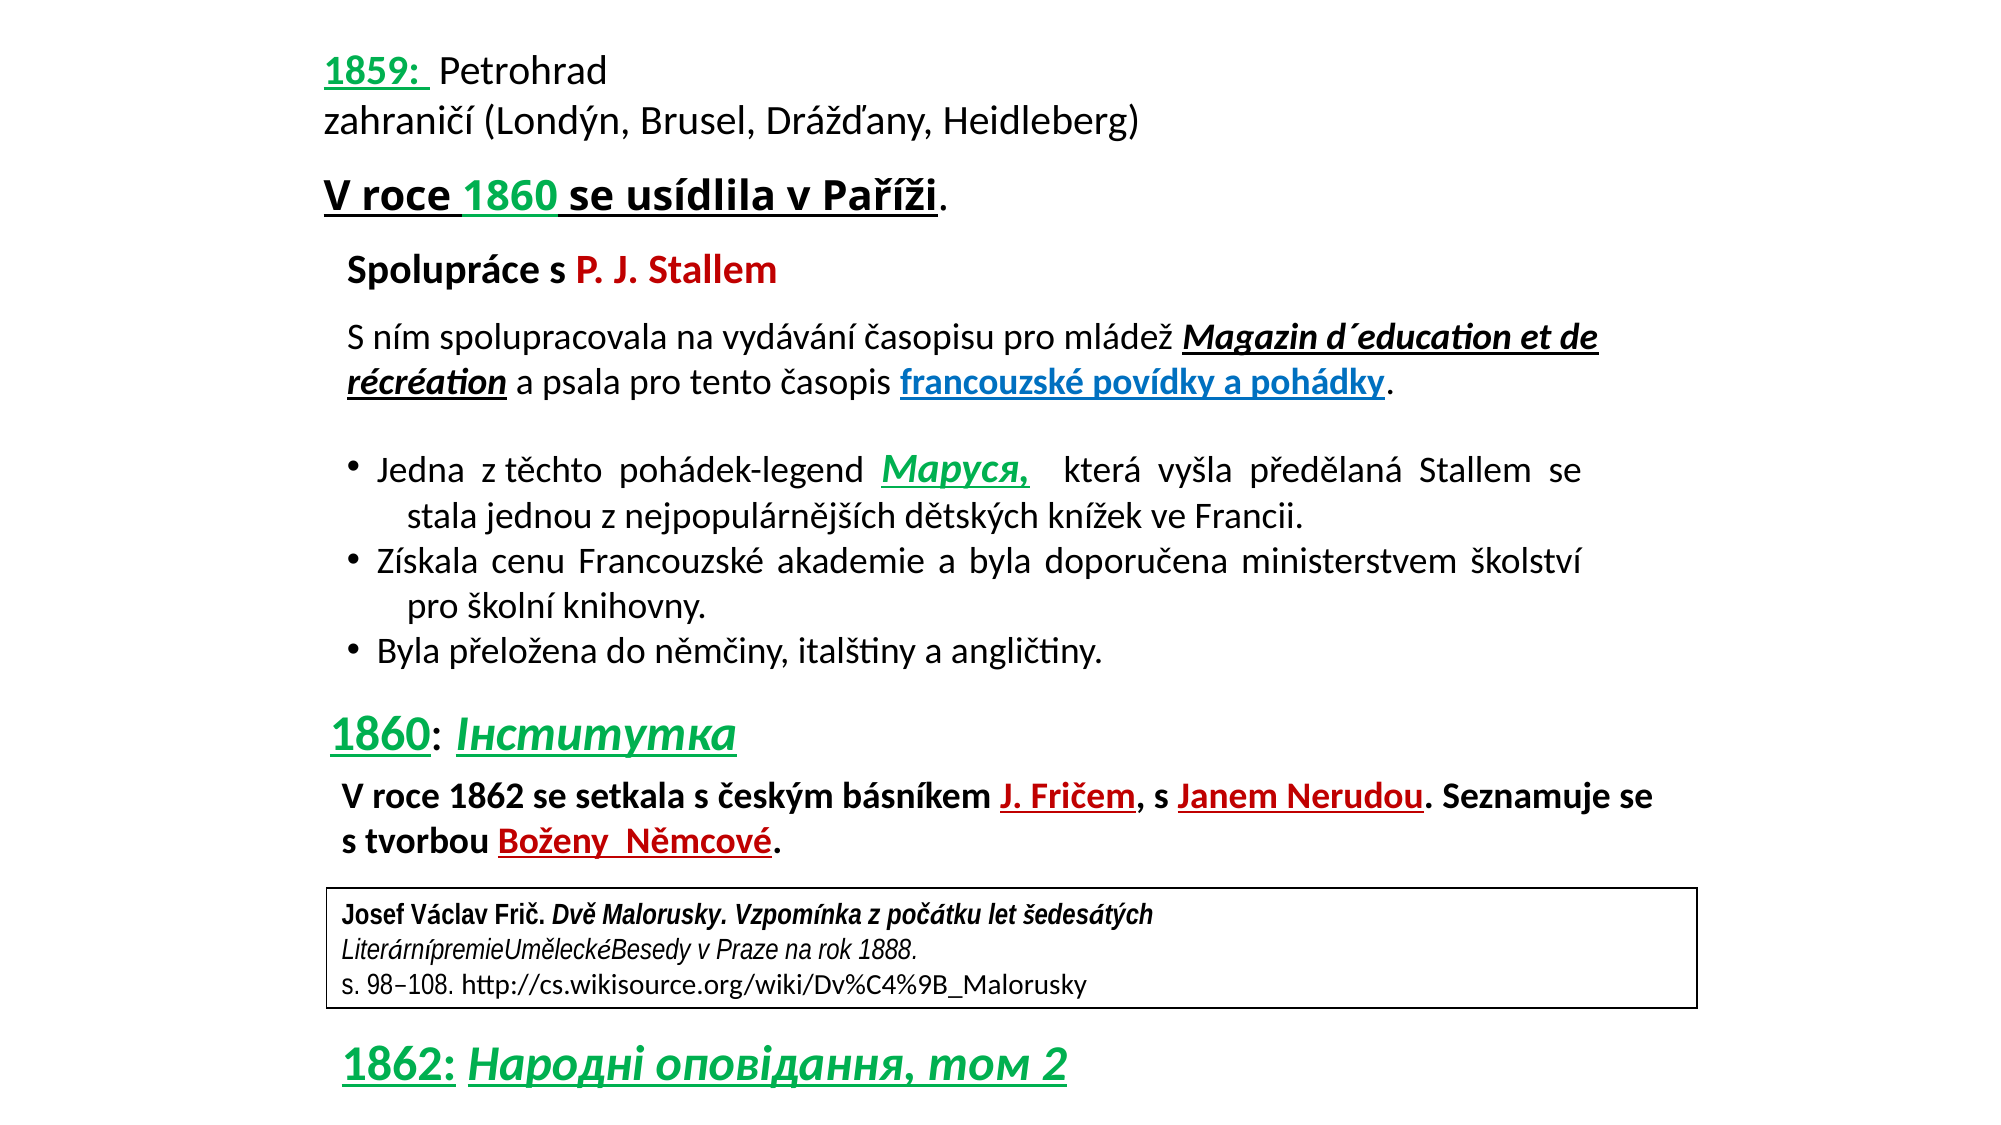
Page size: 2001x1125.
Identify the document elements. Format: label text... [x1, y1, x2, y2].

text_box Josef Václav Frič. Dvě Malorusky. Vzpomínka z počátku let šedesátých Literární premie Umělecké Besedy v Praze na rok 1888. s. 98–108. http://cs.wikisource.org/wiki/Dv%C4%9B_Malorusky [327, 888, 1697, 1008]
text_box Spolupráce s P. J. Stallem [332, 234, 930, 300]
text_box V roce 1862 se setkala s českým básníkem J. Fričem, s Janem Nerudou. Seznamuje se s tvorbou Boženy Němcové. [327, 763, 1673, 868]
text_box 1859: Petrohrad zahraničí (Londýn, Brusel, Drážďany, Heidleberg) [309, 35, 1645, 150]
text_box S ním spolupracovala na vydávání časopisu pro mládež Magazin d´education et de récréation a psala pro tento časopis francouzské povídky a pohádky. [332, 305, 1668, 410]
text_box 1862: Народні оповідання, том 2 [327, 1023, 1182, 1098]
title V roce 1860 se usídlila v Paříži. [308, 166, 855, 228]
text_box 1860: Інститутка [315, 693, 752, 768]
text_box Jedna z těchto pohádek-legend Маруся, která vyšla předělaná Stallem se stala jednou z nejpopulárnějších dětských knížek ve Francii. Získala cenu Francouzské akademie a byla doporučena ministerstvem školství pro školní knihovny. Byla přeložena do němčiny, italštiny a angličtiny. [332, 434, 1598, 679]
